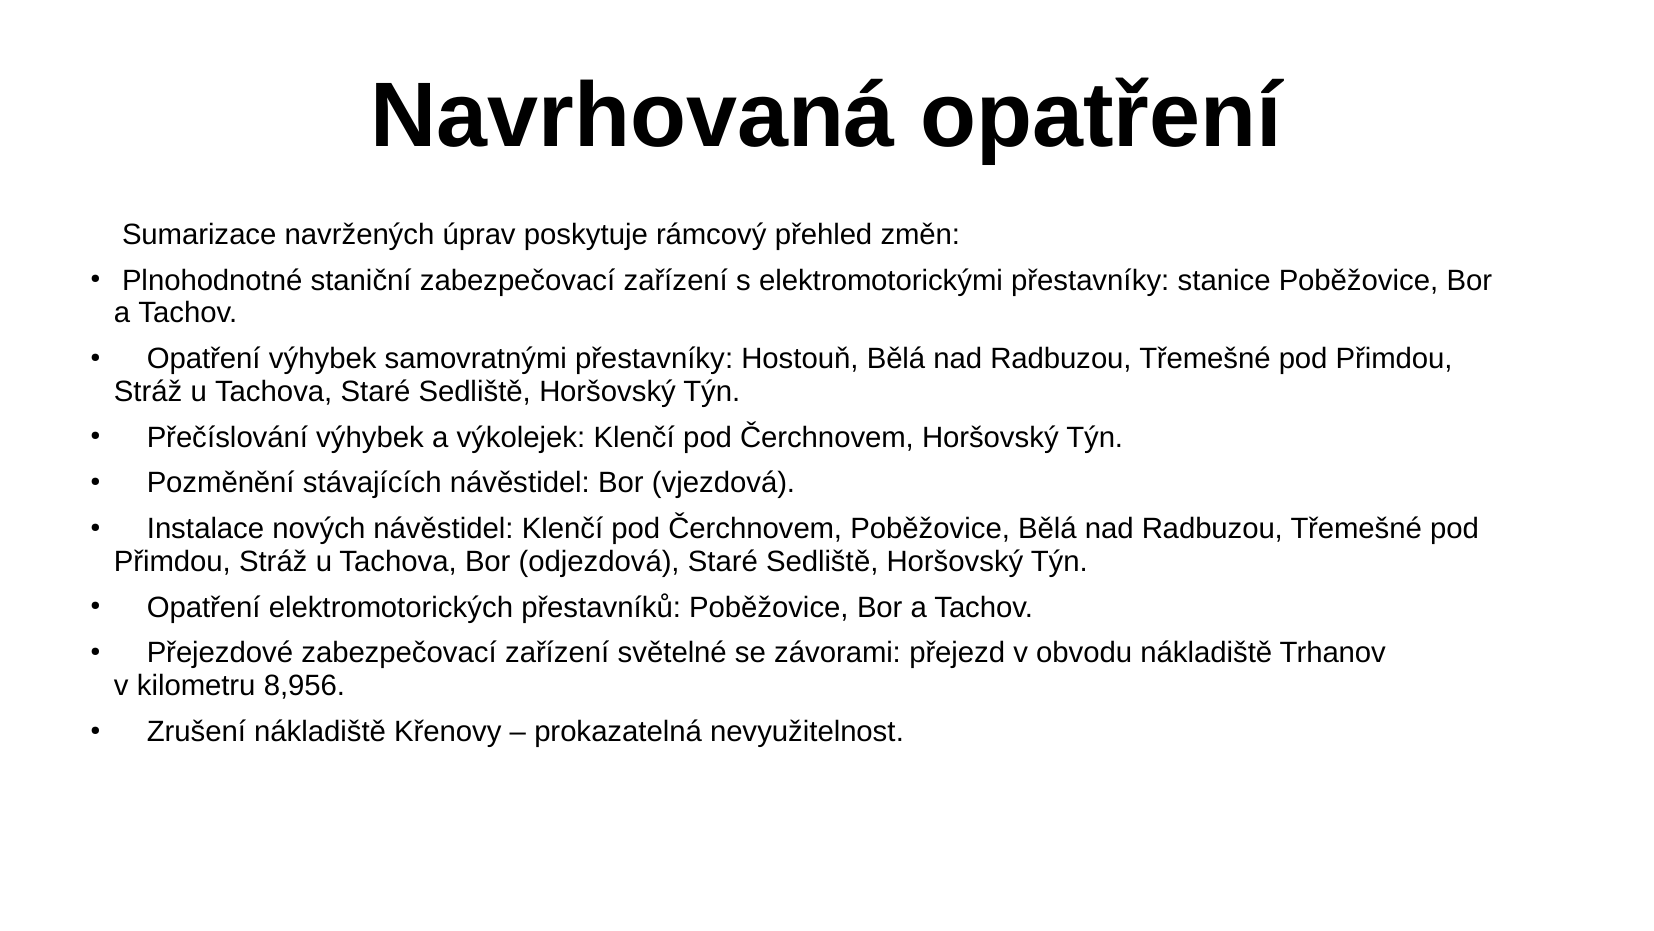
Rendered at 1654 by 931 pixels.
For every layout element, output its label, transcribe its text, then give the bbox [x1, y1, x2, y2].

list Sumarizace navržených úprav poskytuje rámcový přehled změn: Plnohodnotné staniční zabezpečovací zařízení s elektromotorickými přestavníky: stanice Poběžovice, Bor a Tachov. Opatření výhybek samovratnými přestavníky: Hostouň, Bělá nad Radbuzou, Třemešné pod Přimdou, Stráž u Tachova, Staré Sedliště, Horšovský Týn. Přečíslování výhybek a výkolejek: Klenčí pod Čerchnovem, Horšovský Týn. Pozměnění stávajících návěstidel: Bor (vjezdová). Instalace nových návěstidel: Klenčí pod Čerchnovem, Poběžovice, Bělá nad Radbuzou, Třemešné pod Přimdou, Stráž u Tachova, Bor (odjezdová), Staré Sedliště, Horšovský Týn. Opatření elektromotorických přestavníků: Poběžovice, Bor a Tachov. Přejezdové zabezpečovací zařízení světelné se závorami: přejezd v obvodu nákladiště Trhanov v kilometru 8,956. Zrušení nákladiště Křenovy – prokazatelná nevyužitelnost. [82, 217, 1571, 758]
title Navrhovaná opatření [82, 37, 1571, 193]
